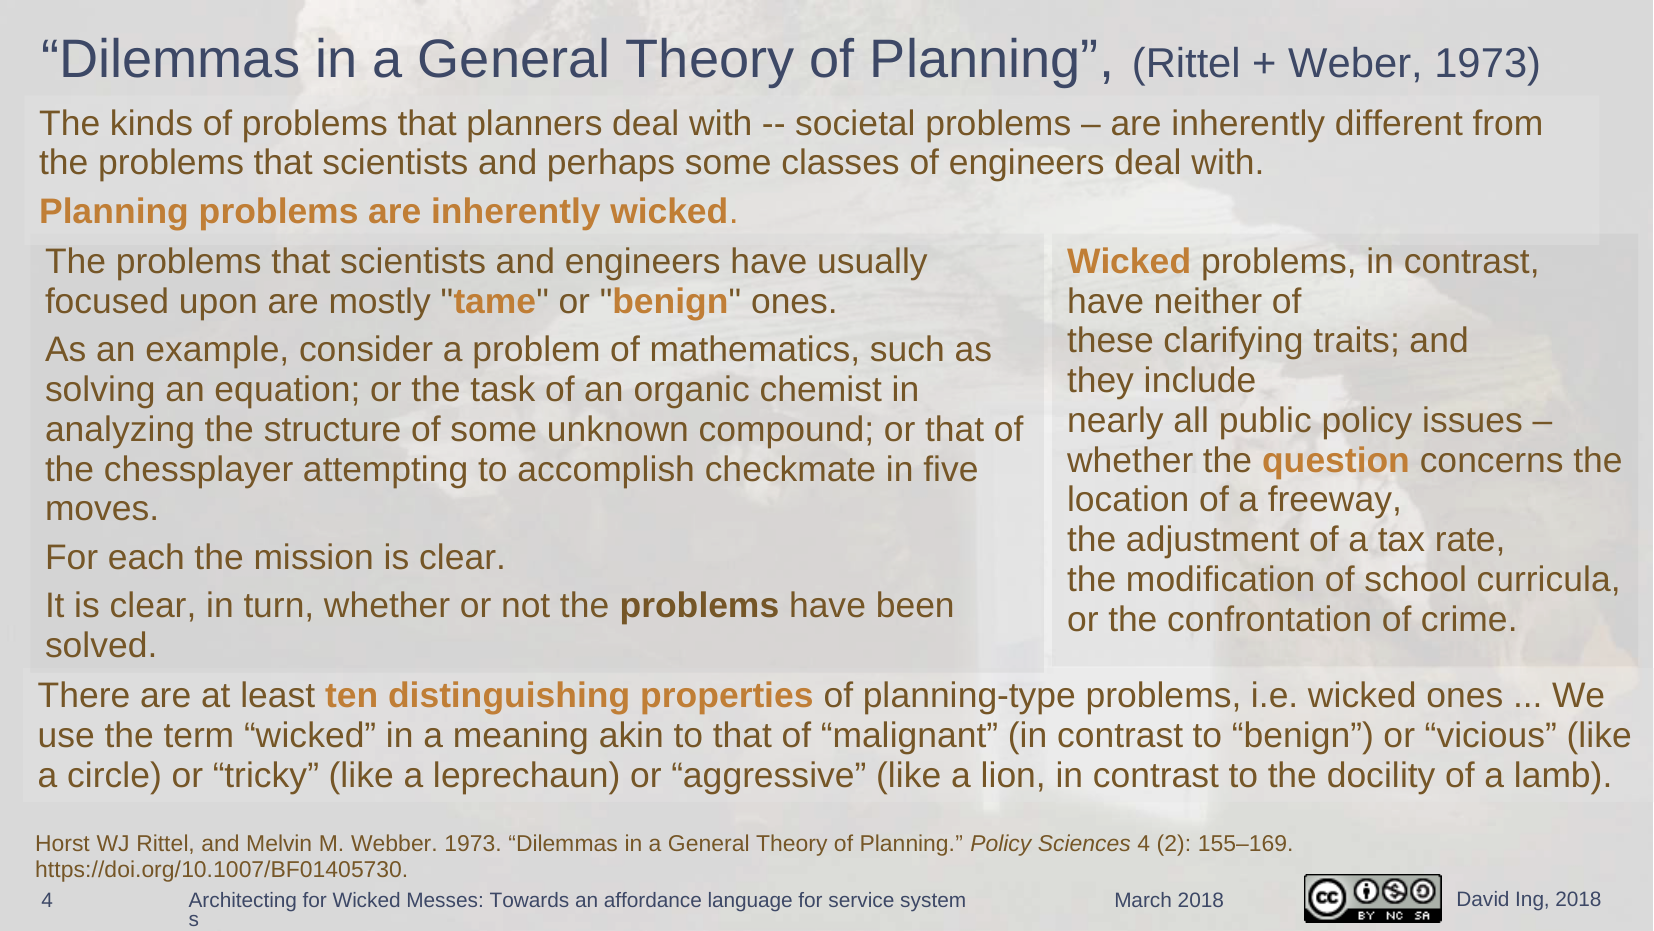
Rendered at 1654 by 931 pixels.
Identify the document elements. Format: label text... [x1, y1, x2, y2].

picture [1304, 890, 1442, 923]
text_box The kinds of problems that planners deal with -- societal problems – are inherently different from the problems that scientists and perhaps some classes of engineers deal with. Planning problems are inherently wicked. [24, 95, 1600, 245]
text_box Solving for the optimal Problem solution involves analysis, research employing quantitative methods seeking optimal outcomes. Unfortunately, as conditions change, problems frequently do not remain solved or resolved but reappear, and usually in more complex forms. Furthermore, every solution and resolution generates new problems, ones that tend to be more complex than the ones solved or resolved. [0, 0, 1653, 931]
title “Dilemmas in a General Theory of Planning”, (Rittel + Weber, 1973) [41, 30, 1613, 126]
text_box Horst WJ Rittel, and Melvin M. Webber. 1973. “Dilemmas in a General Theory of Planning.” Policy Sciences 4 (2): 155–169. https://doi.org/10.1007/BF01405730. [20, 823, 1552, 890]
text_box Wicked problems, in contrast, have neither of these clarifying traits; and they include nearly all public policy issues – whether the question concerns the location of a freeway, the adjustment of a tax rate, the modification of school curricula, or the confrontation of crime. [1052, 233, 1639, 667]
text_box The problems that scientists and engineers have usually focused upon are mostly "tame" or "benign" ones. As an example, consider a problem of mathematics, such as solving an equation; or the task of an organic chemist in analyzing the structure of some unknown compound; or that of the chessplayer attempting to accomplish checkmate in five moves. For each the mission is clear. It is clear, in turn, whether or not the problems have been solved. [30, 245, 1044, 673]
text_box There are at least ten distinguishing properties of planning-type problems, i.e. wicked ones ... We use the term “wicked” in a meaning akin to that of “malignant” (in contrast to “benign”) or “vicious” (like a circle) or “tricky” (like a leprechaun) or “aggressive” (like a lion, in contrast to the docility of a lamb). [23, 668, 1654, 803]
